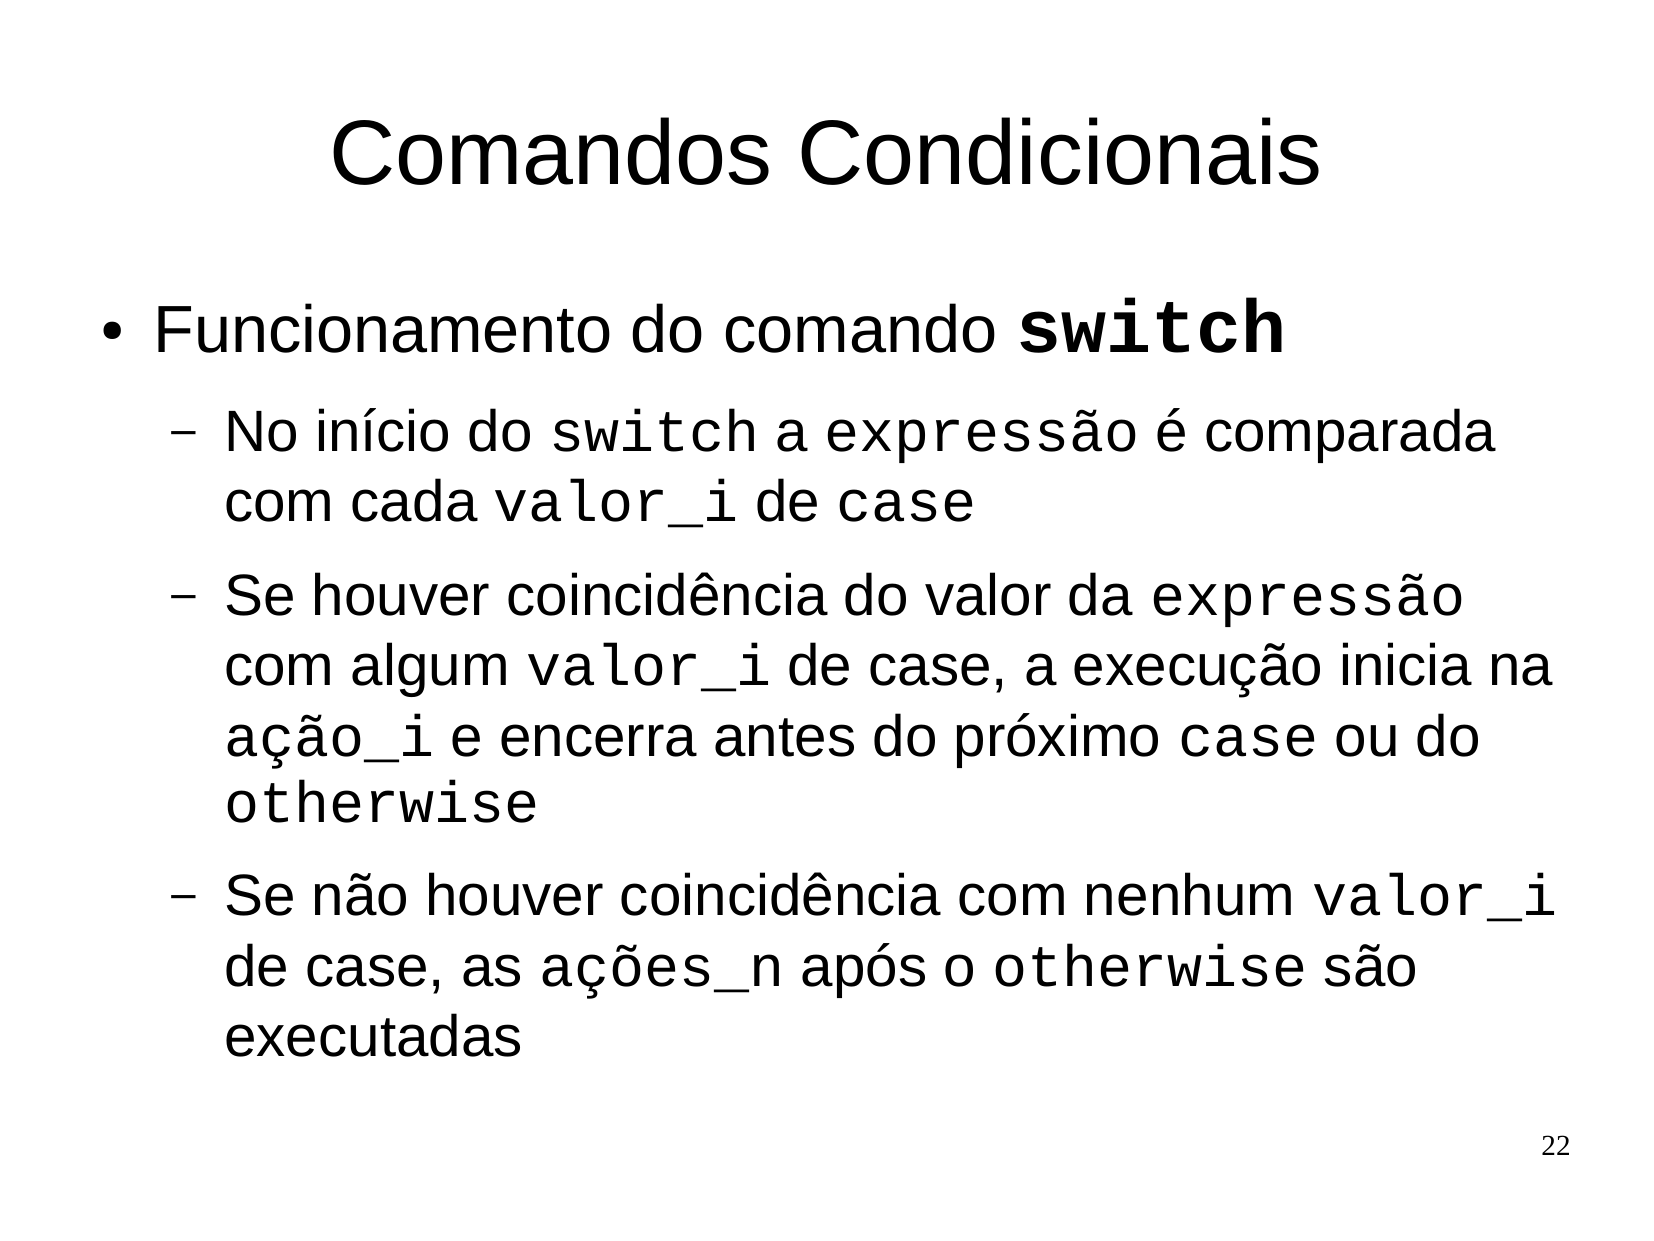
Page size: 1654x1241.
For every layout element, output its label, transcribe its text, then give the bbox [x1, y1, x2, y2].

list Funcionamento do comando switch No início do switch a expressão é comparada com cada valor_i de case Se houver coincidência do valor da expressão com algum valor_i de case, a execução inicia na ação_i e encerra antes do próximo case ou do otherwise Se não houver coincidência com nenhum valor_i de case, as ações_n após o otherwise são executadas [82, 290, 1571, 1123]
title Comandos Condicionais [82, 49, 1571, 257]
